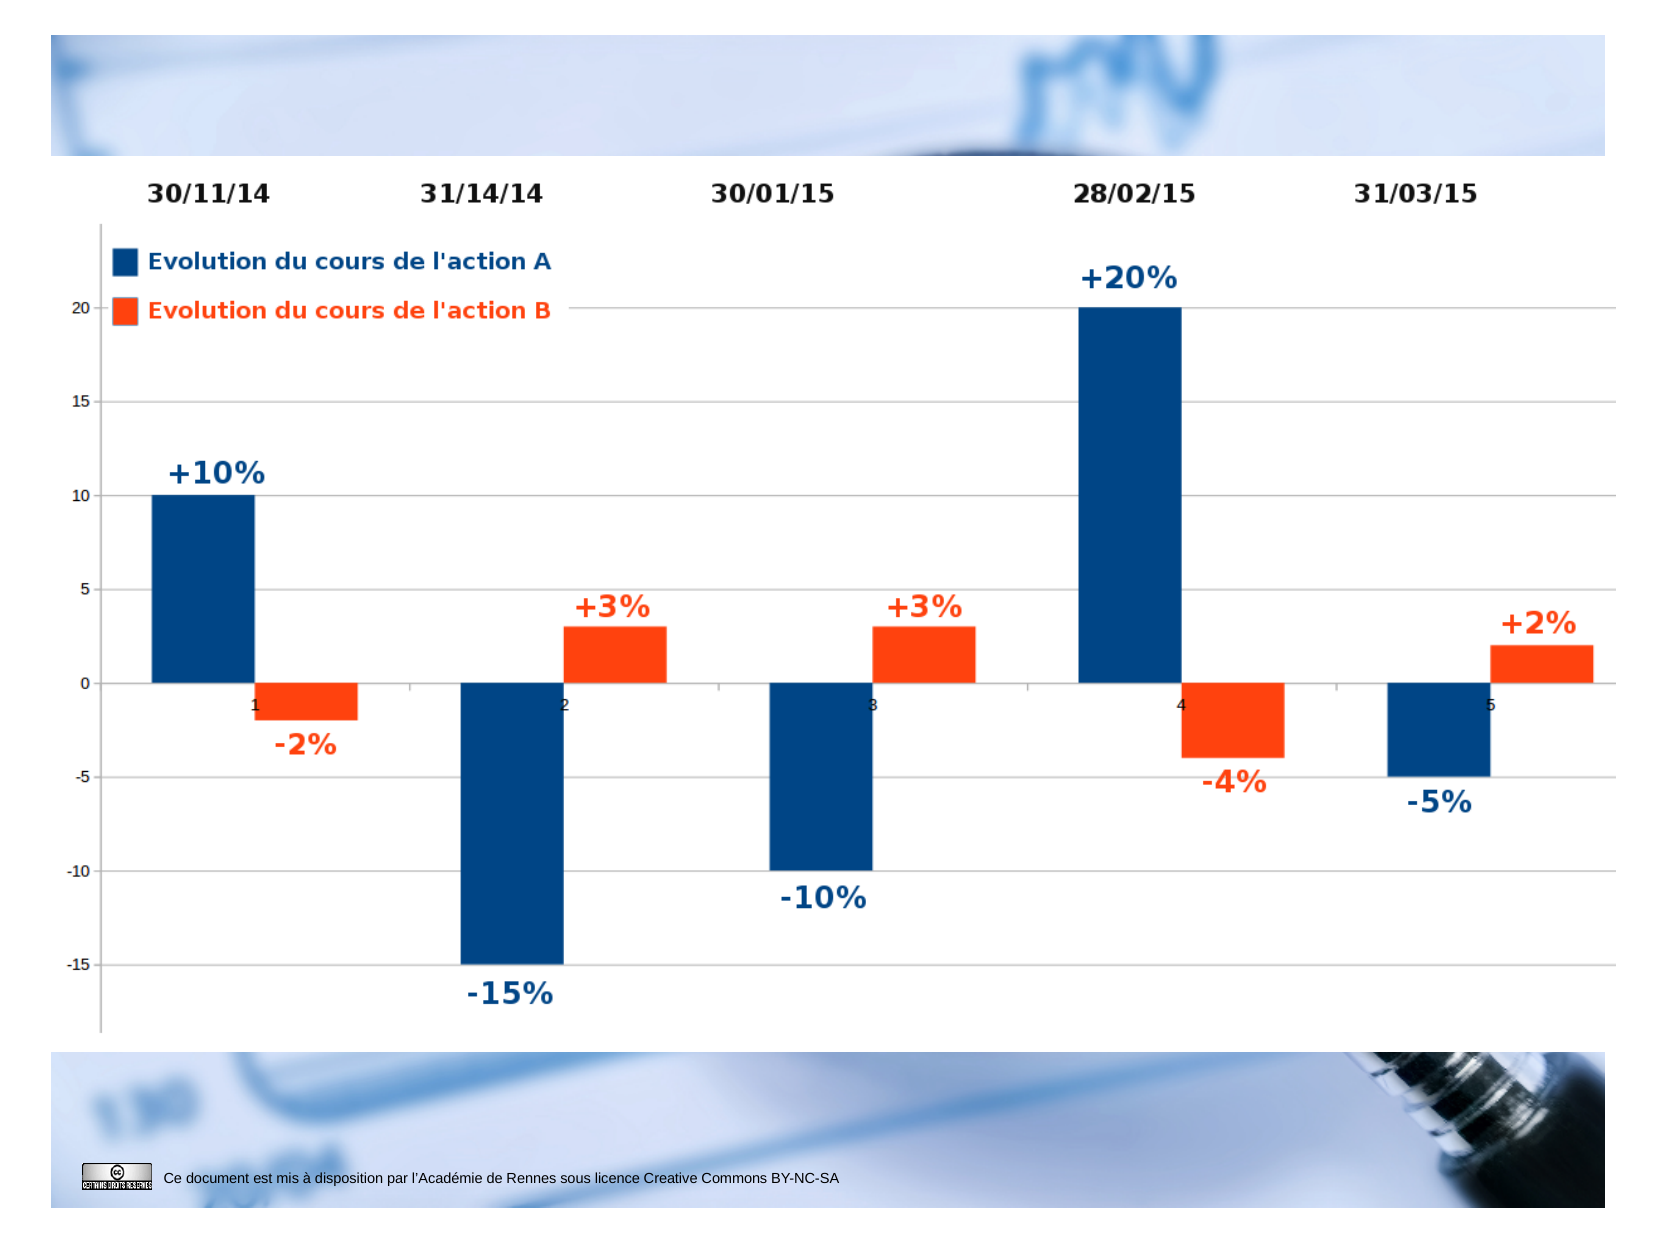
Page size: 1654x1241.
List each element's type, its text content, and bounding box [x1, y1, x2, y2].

picture [48, 35, 1616, 1208]
text_box Ce document est mis à disposition par l’Académie de Rennes sous licence Creative Commons BY-NC-SA [151, 1163, 1028, 1193]
